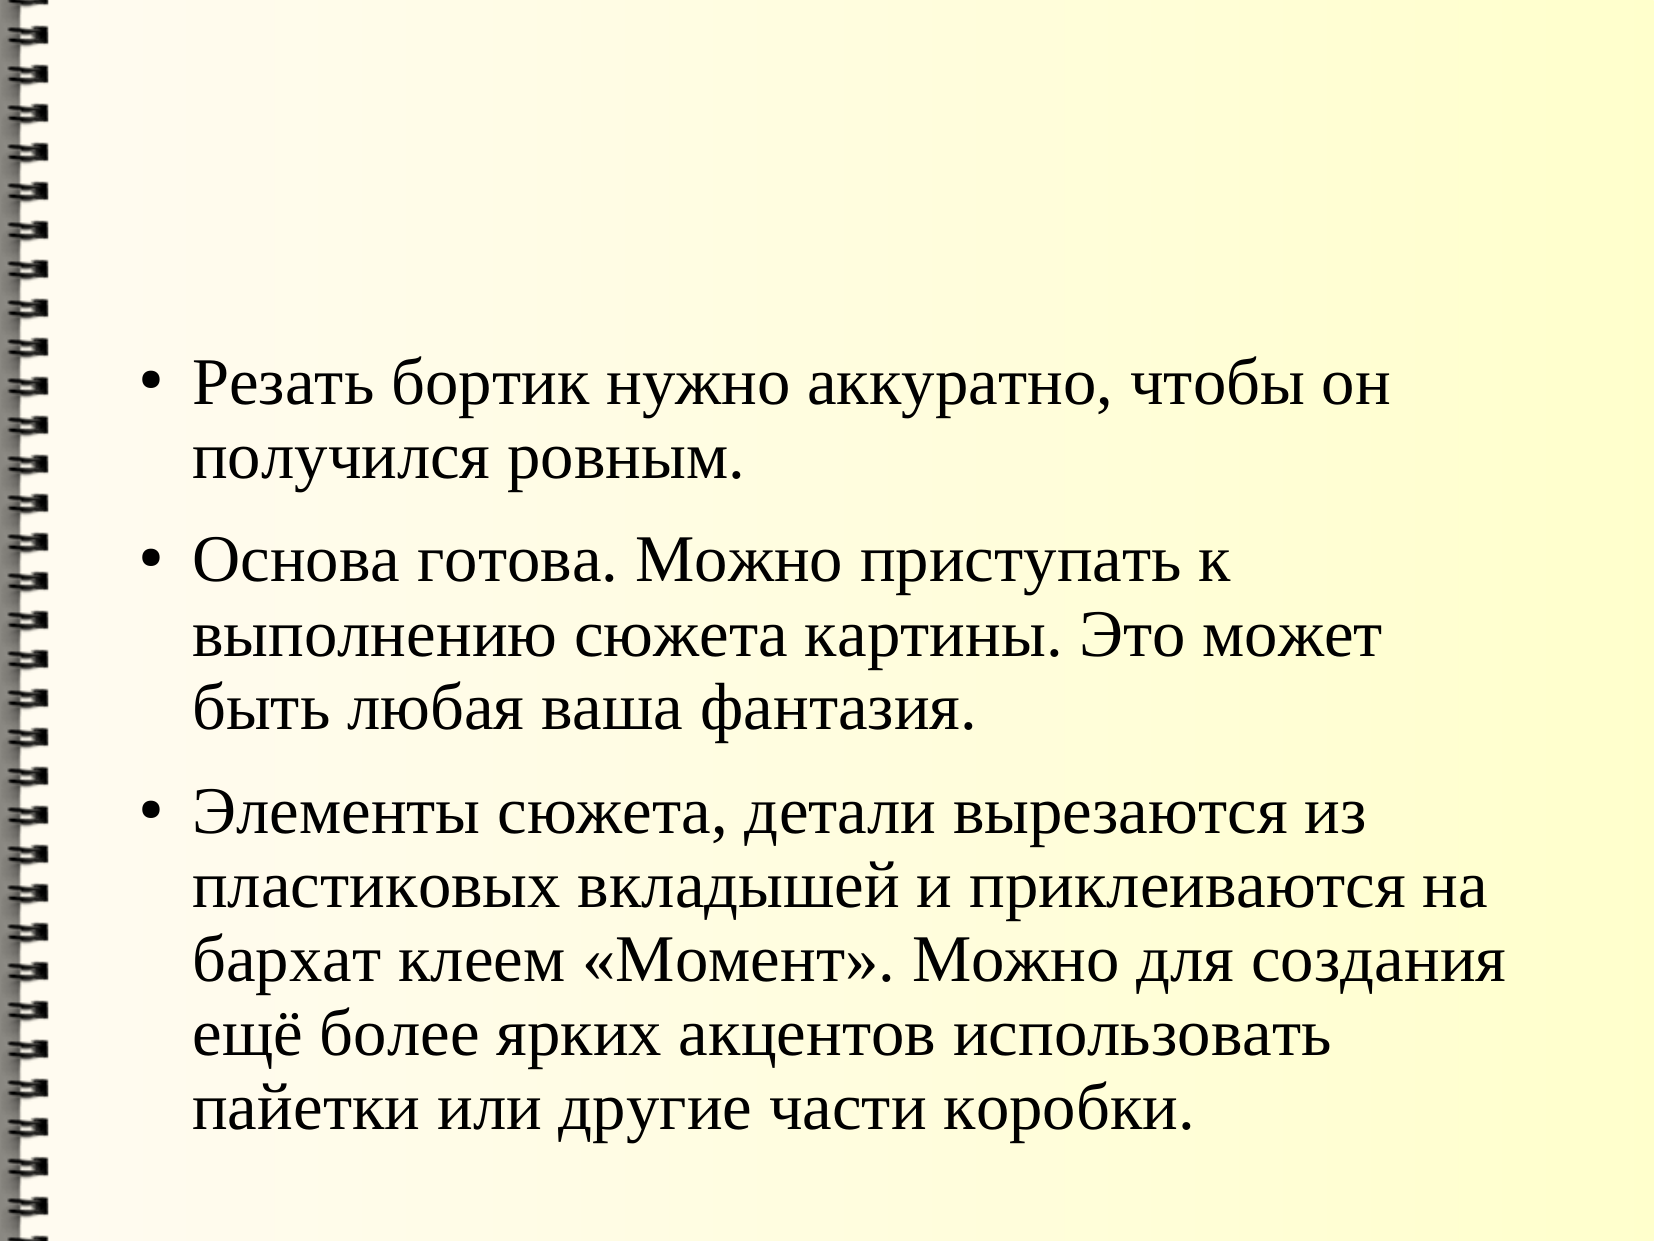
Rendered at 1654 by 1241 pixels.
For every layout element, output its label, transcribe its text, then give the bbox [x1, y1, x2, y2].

list Резать бортик нужно аккуратно, чтобы он получился ровным. Основа готова. Можно приступать к выполнению сюжета картины. Это может быть любая ваша фантазия. Элементы сюжета, детали вырезаются из пластиковых вкладышей и приклеиваются на бархат клеем «Момент». Можно для создания ещё более ярких акцентов использовать пайетки или другие части коробки. [121, 344, 1534, 1145]
picture [0, 0, 1654, 1241]
